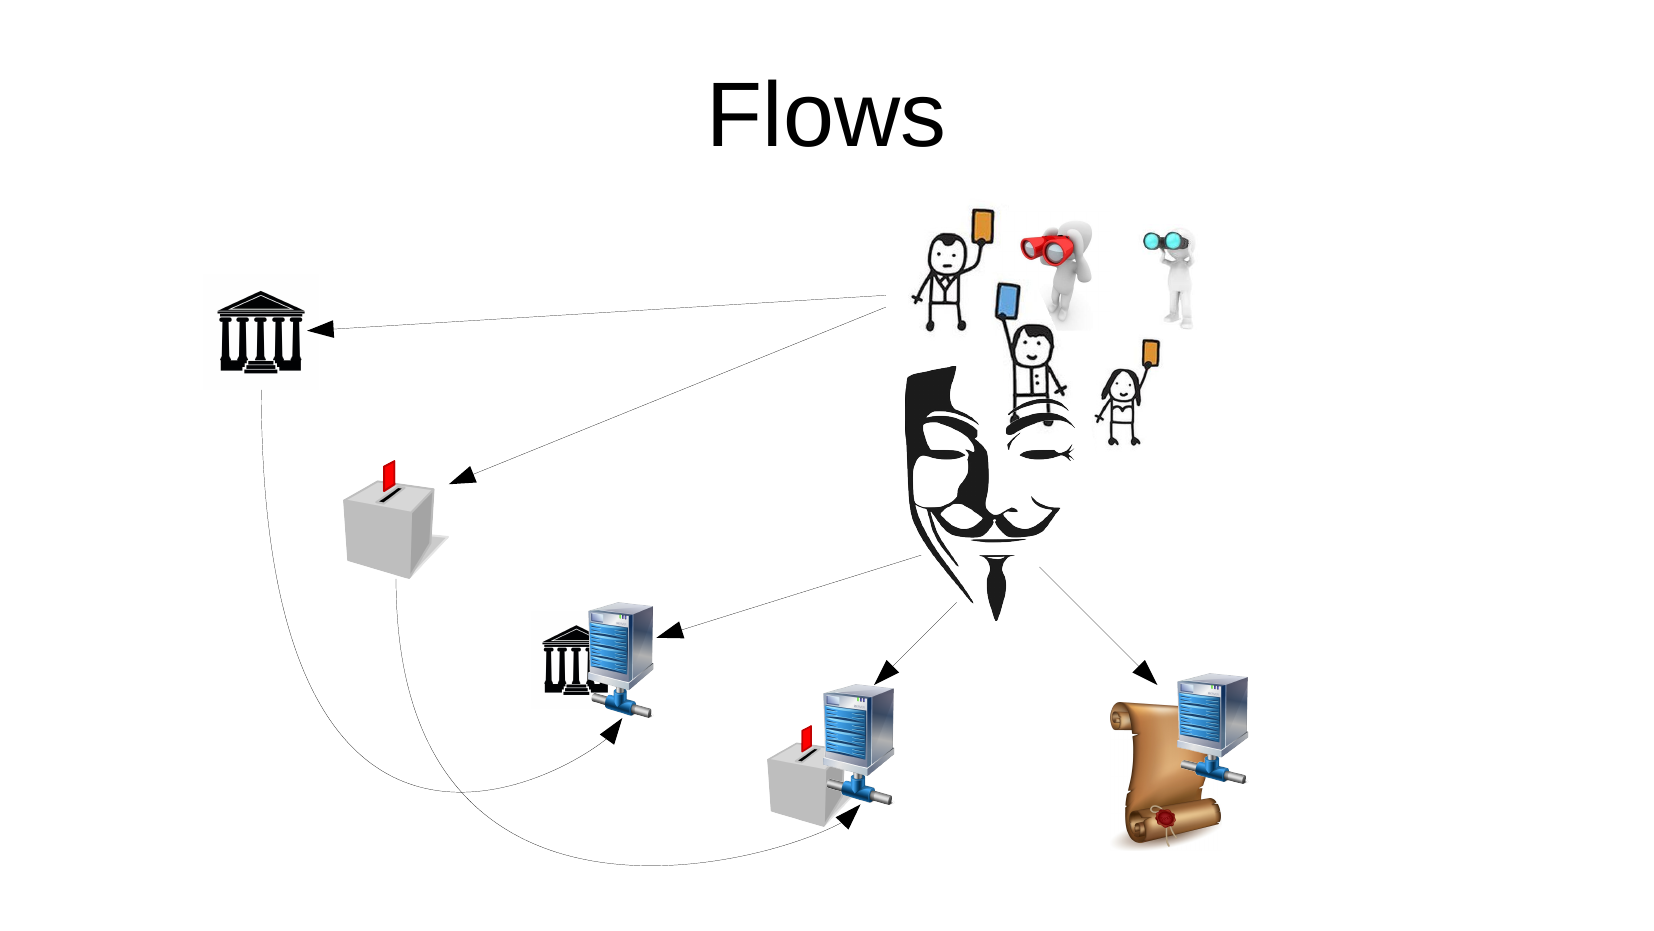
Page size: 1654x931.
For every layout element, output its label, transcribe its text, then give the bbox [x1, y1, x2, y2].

title Flows [82, 37, 1571, 193]
picture [851, 812, 858, 827]
picture [767, 684, 898, 827]
picture [531, 602, 657, 718]
picture [203, 274, 319, 390]
picture [897, 197, 1229, 621]
picture [1110, 673, 1252, 851]
picture [343, 460, 449, 579]
